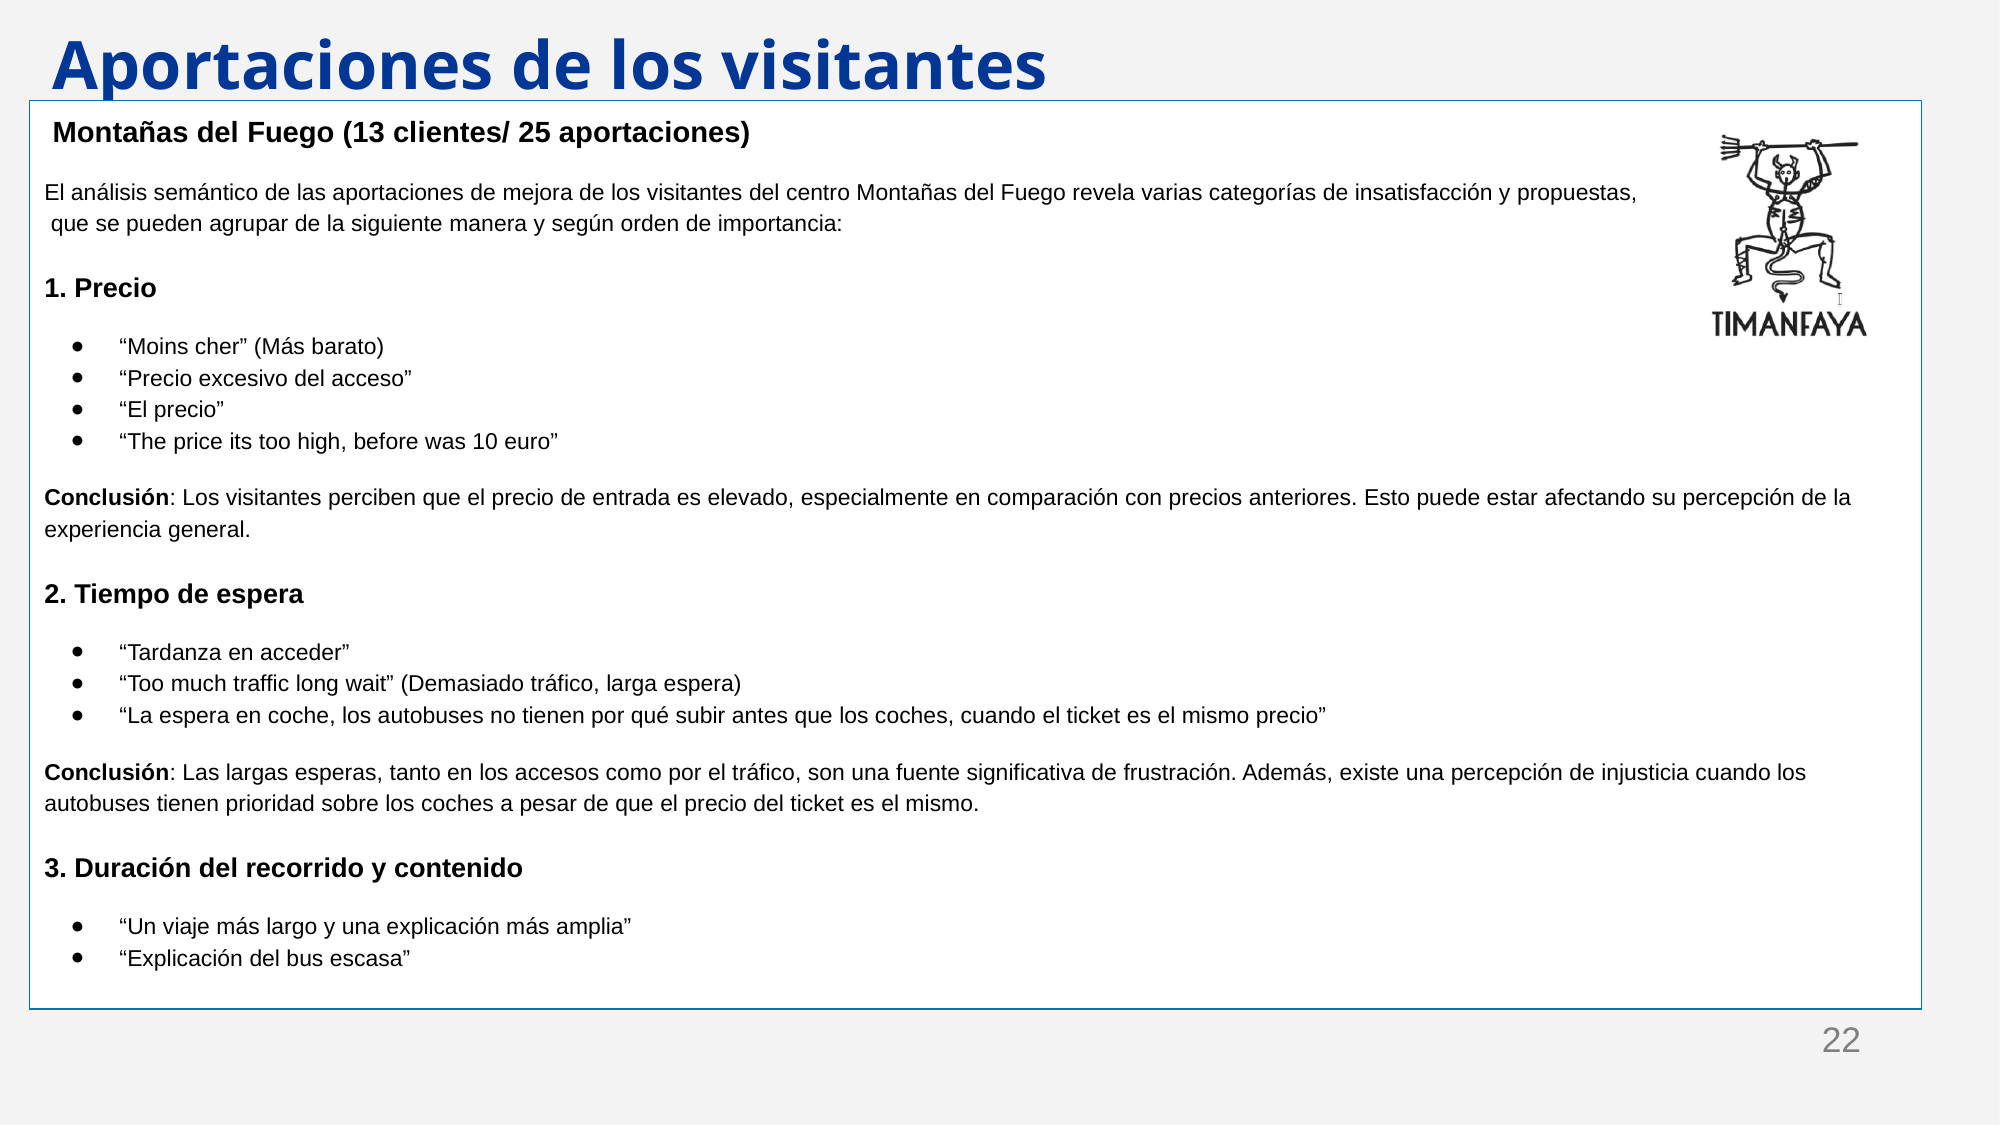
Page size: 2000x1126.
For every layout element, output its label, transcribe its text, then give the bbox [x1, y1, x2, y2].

picture [1692, 125, 1880, 344]
text_box Montañas del Fuego (13 clientes/ 25 aportaciones) El análisis semántico de las aportaciones de mejora de los visitantes del centro Montañas del Fuego revela varias categorías de insatisfacción y propuestas, que se pueden agrupar de la siguiente manera y según orden de importancia: 1. Precio “Moins cher” (Más barato) “Precio excesivo del acceso” “El precio” “The price its too high, before was 10 euro” Conclusión: Los visitantes perciben que el precio de entrada es elevado, especialmente en comparación con precios anteriores. Esto puede estar afectando su percepción de la experiencia general. 2. Tiempo de espera “Tardanza en acceder” “Too much traffic long wait” (Demasiado tráfico, larga espera) “La espera en coche, los autobuses no tienen por qué subir antes que los coches, cuando el ticket es el mismo precio” Conclusión: Las largas esperas, tanto en los accesos como por el tráfico, son una fuente significativa de frustración. Además, existe una percepción de injusticia cuando los autobuses tienen prioridad sobre los coches a pesar de que el precio del ticket es el mismo. 3. Duración del recorrido y contenido “Un viaje más largo y una explicación más amplia” “Explicación del bus escasa” [29, 100, 1922, 1009]
text_box Aportaciones de los visitantes [52, 0, 1945, 126]
slide_number <number> [1412, 1008, 1880, 1069]
